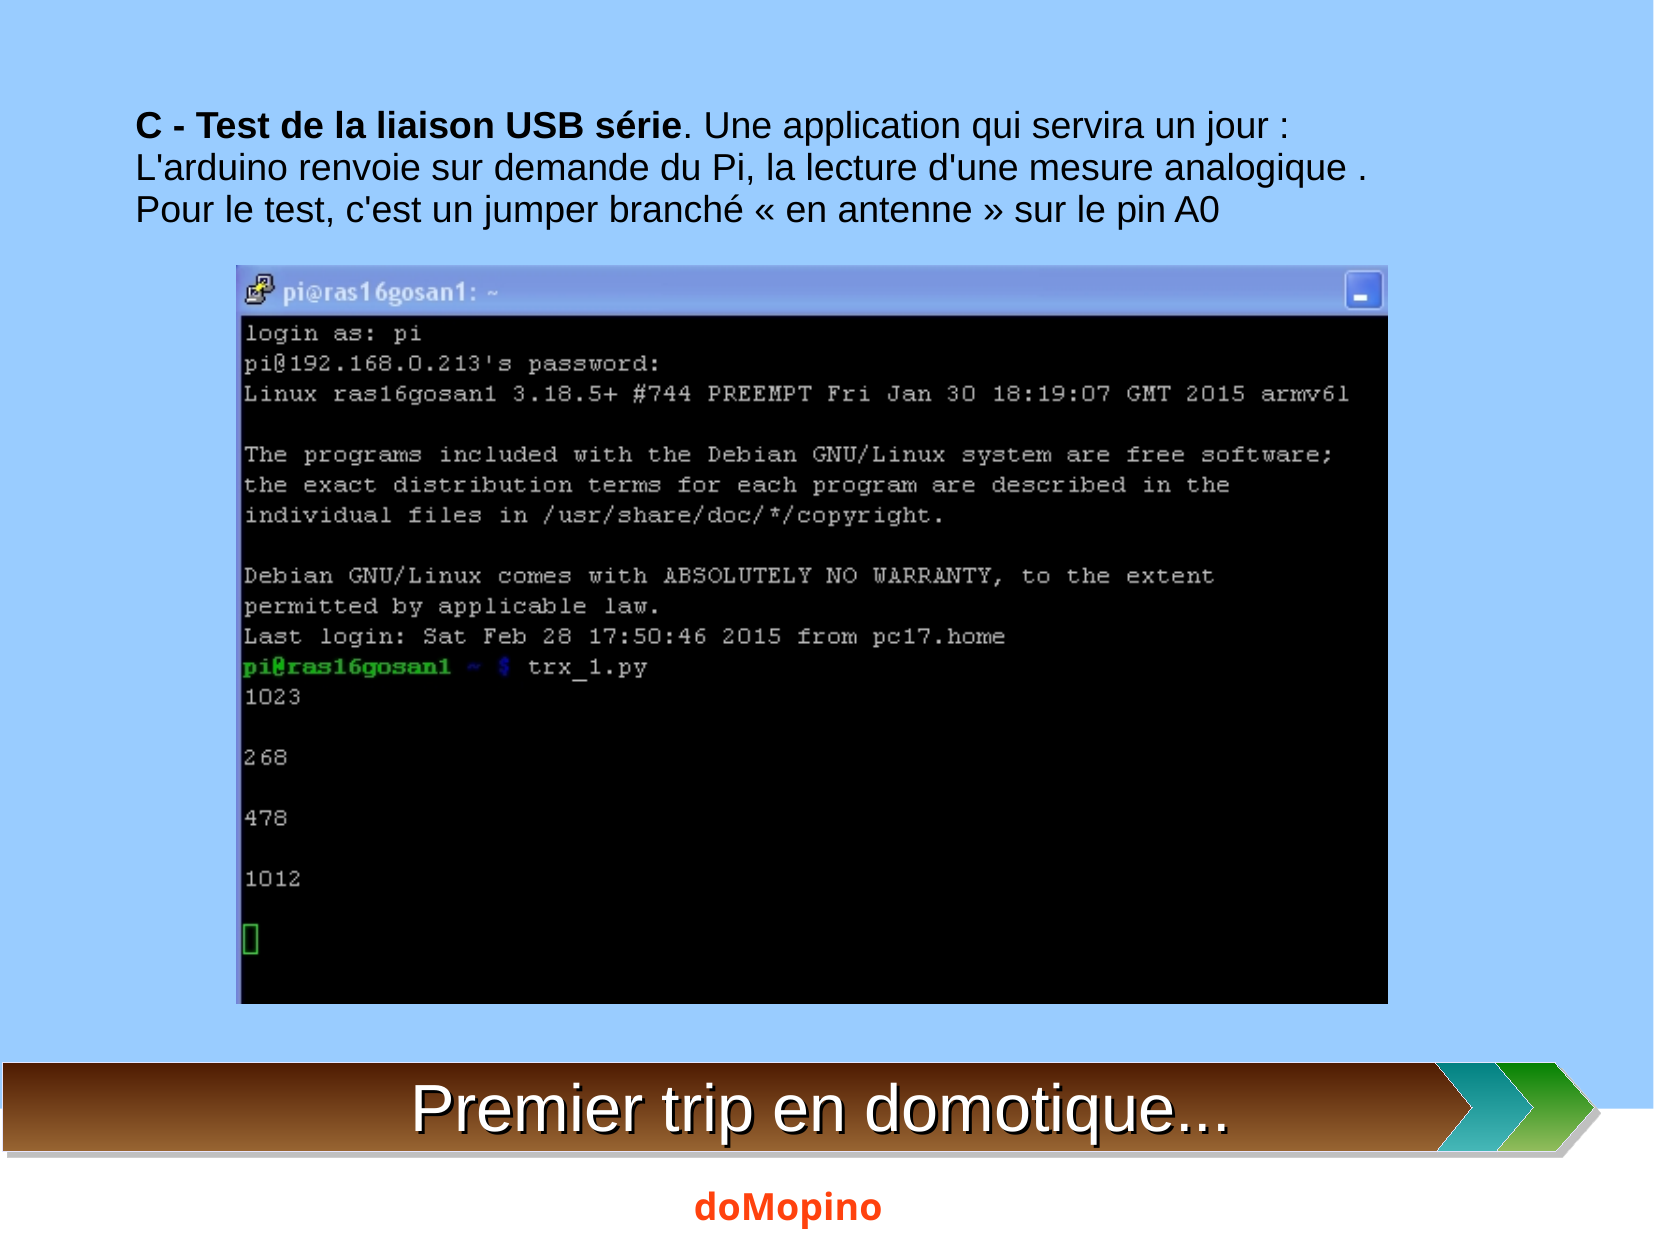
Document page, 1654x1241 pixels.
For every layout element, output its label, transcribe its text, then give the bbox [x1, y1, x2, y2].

text_box doMopino [679, 1173, 922, 1241]
picture [236, 265, 1388, 1004]
title Premier trip en domotique... [76, 1062, 1565, 1154]
text_box C - Test de la liaison USB série. Une application qui servira un jour : L'arduino renvoie sur demande du Pi, la lecture d'une mesure analogique . Pour le test, c'est un jumper branché « en antenne » sur le pin A0 [120, 96, 1384, 239]
